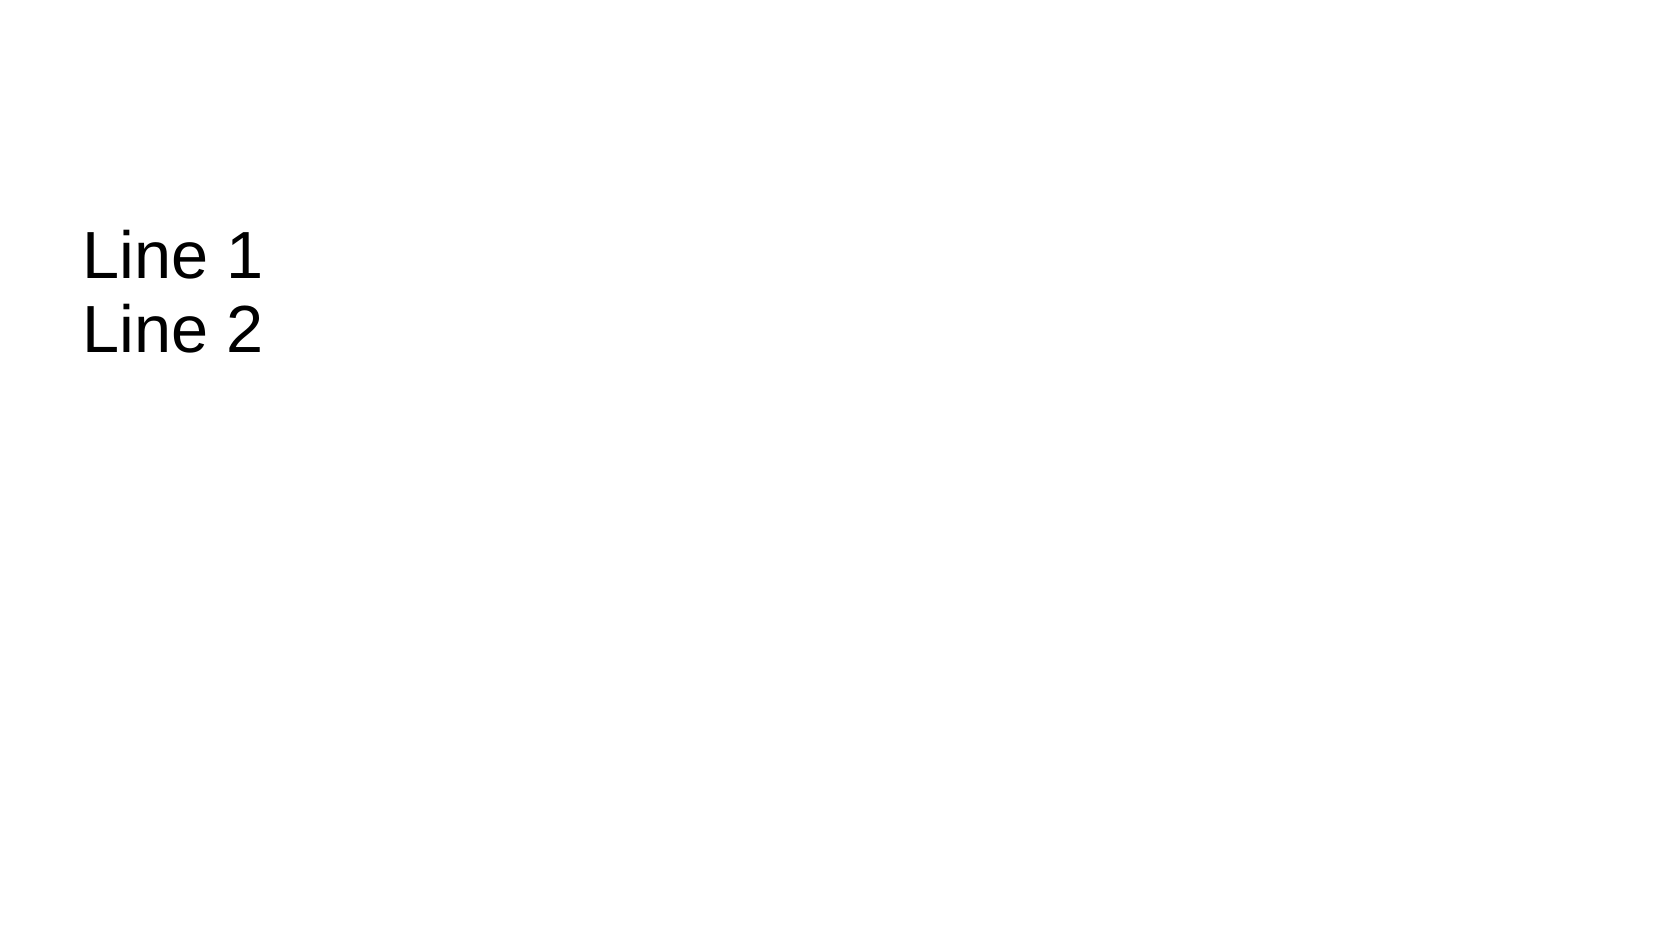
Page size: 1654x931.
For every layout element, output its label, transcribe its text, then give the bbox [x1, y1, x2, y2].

list Line 1 Line 2 [82, 217, 1571, 758]
